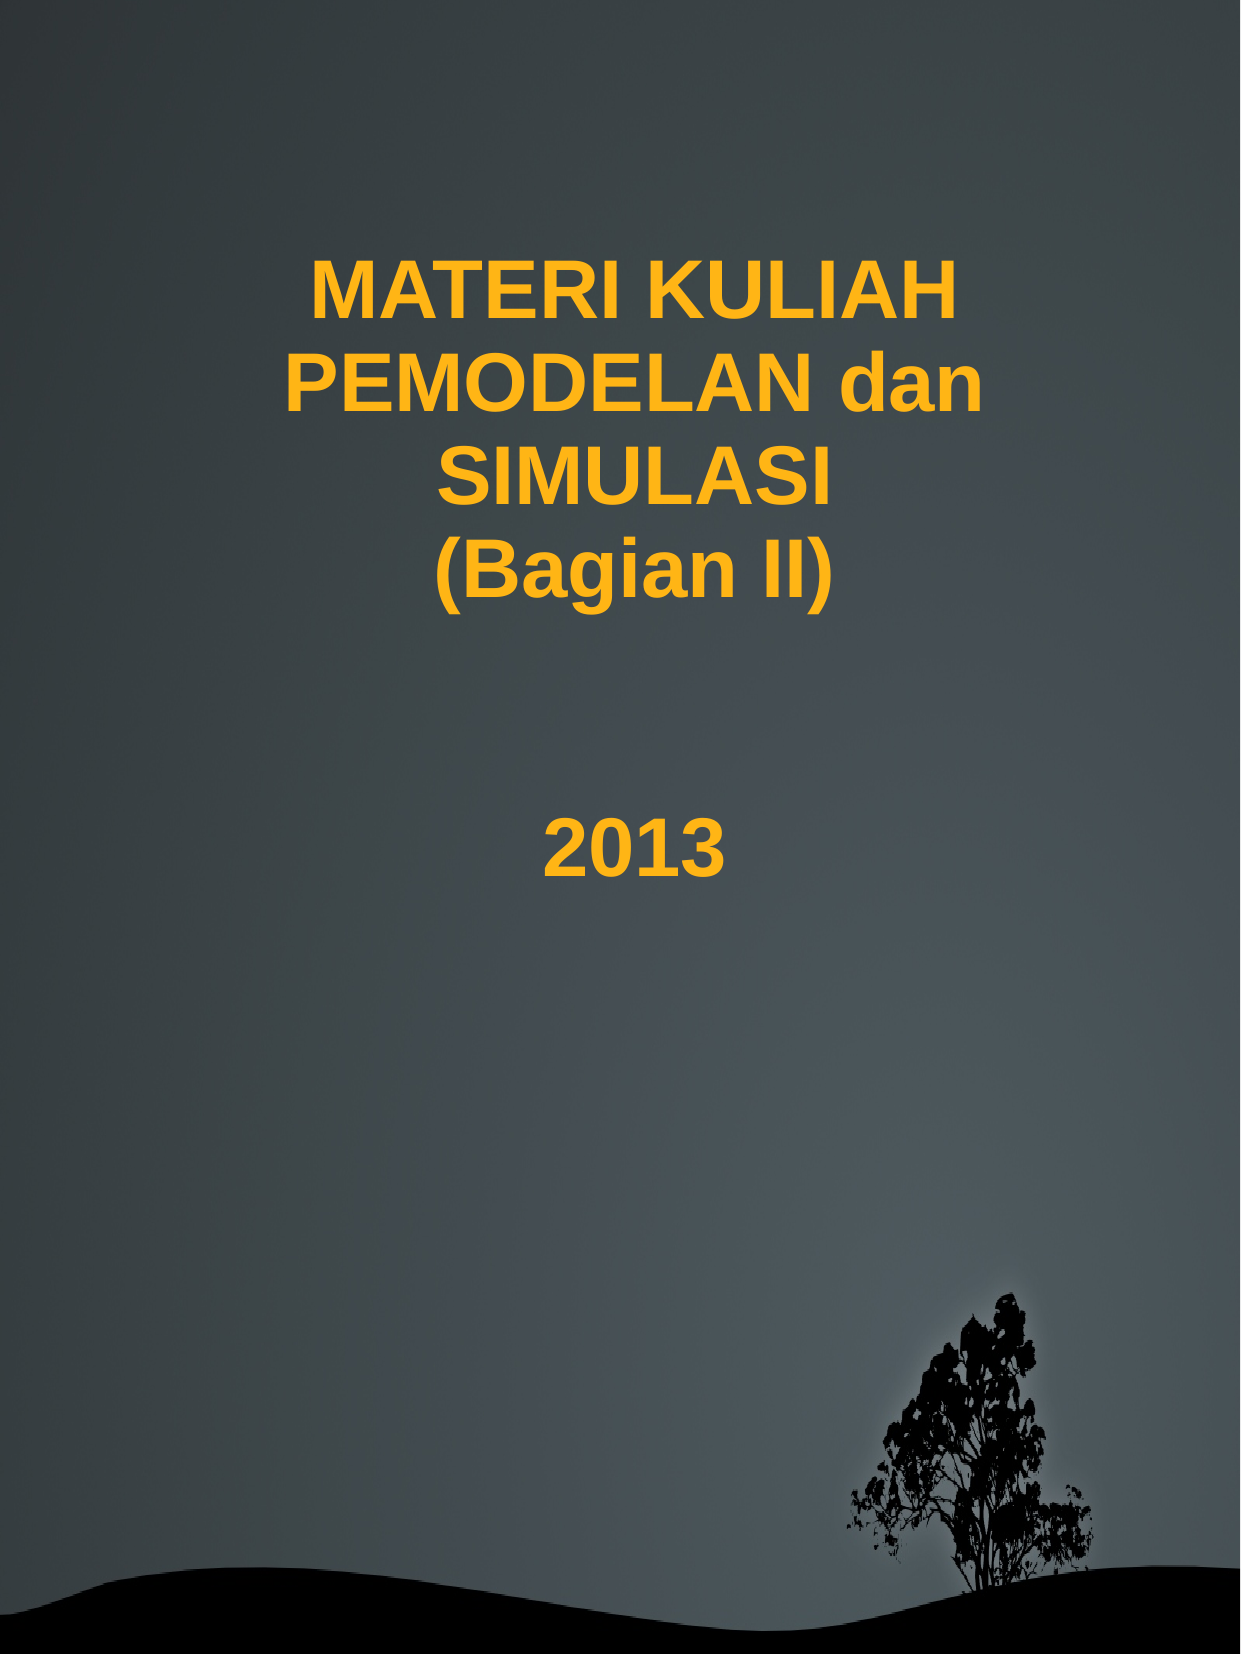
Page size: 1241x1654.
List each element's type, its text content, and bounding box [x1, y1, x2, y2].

text_box MATERI KULIAH PEMODELAN dan SIMULASI (Bagian II) 2013 [206, 236, 1063, 903]
picture [0, 0, 1241, 1654]
